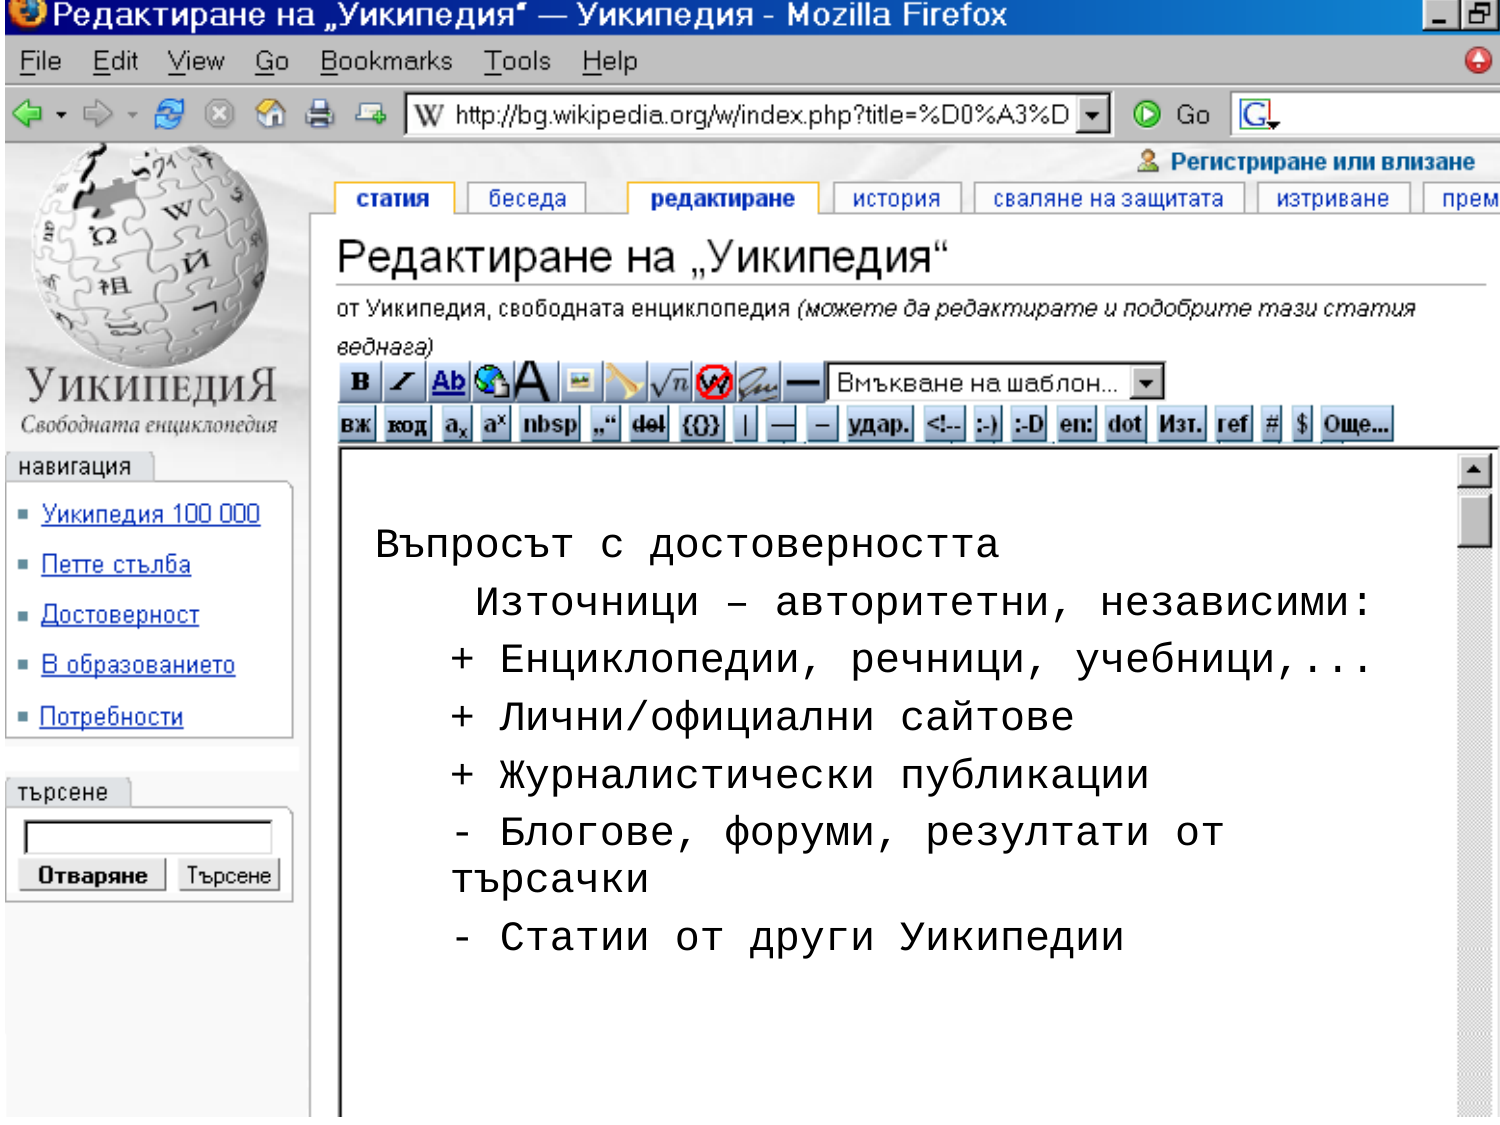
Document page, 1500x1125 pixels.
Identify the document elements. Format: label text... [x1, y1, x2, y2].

text_box Въпросът с достоверността Източници – авторитетни, независими: + Енциклопедии, речници, учебници,... + Лични/официални сайтове + Журналистически публикации - Блогове, форуми, резултати от търсачки - Статии от други Уикипедии [360, 467, 1436, 1094]
picture [5, 0, 1500, 1117]
